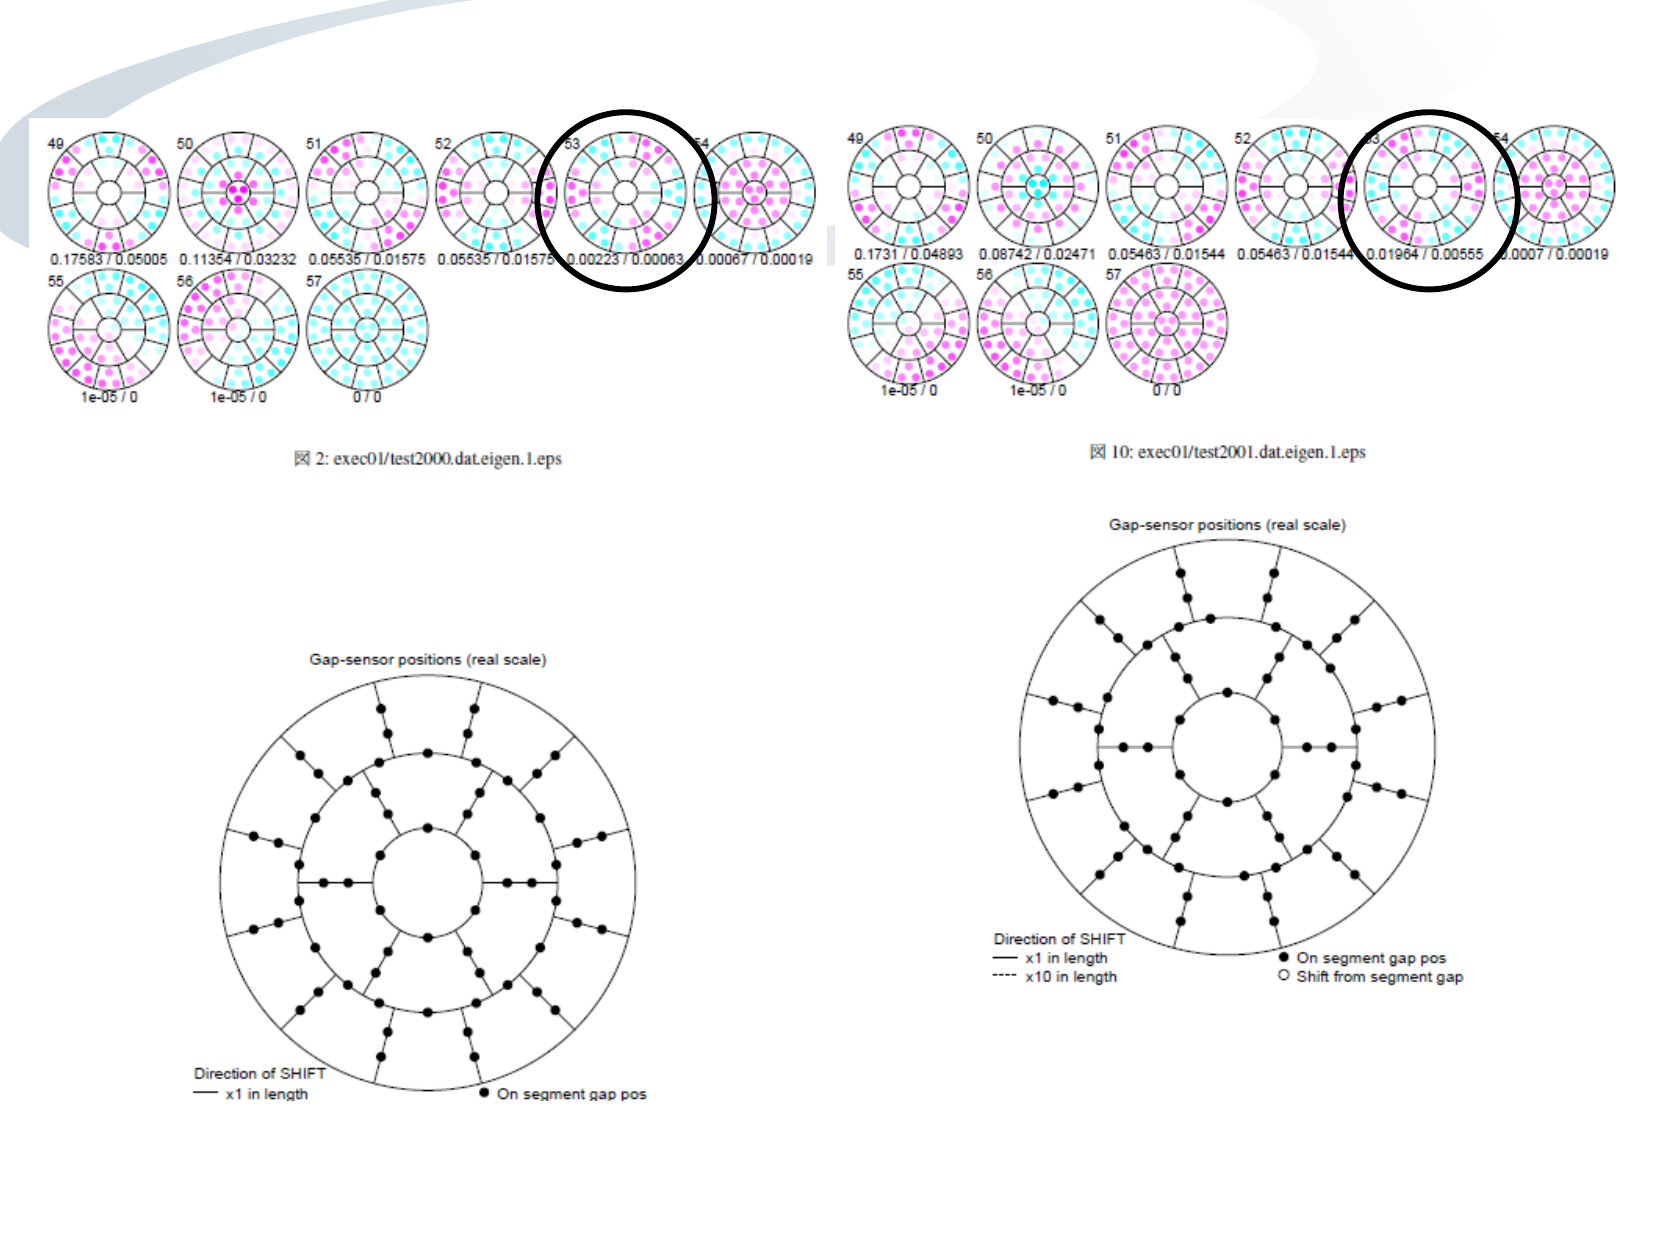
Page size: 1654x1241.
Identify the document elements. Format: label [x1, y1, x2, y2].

picture [1344, 119, 1514, 286]
picture [835, 119, 1625, 1004]
picture [541, 118, 711, 286]
picture [29, 118, 827, 1101]
